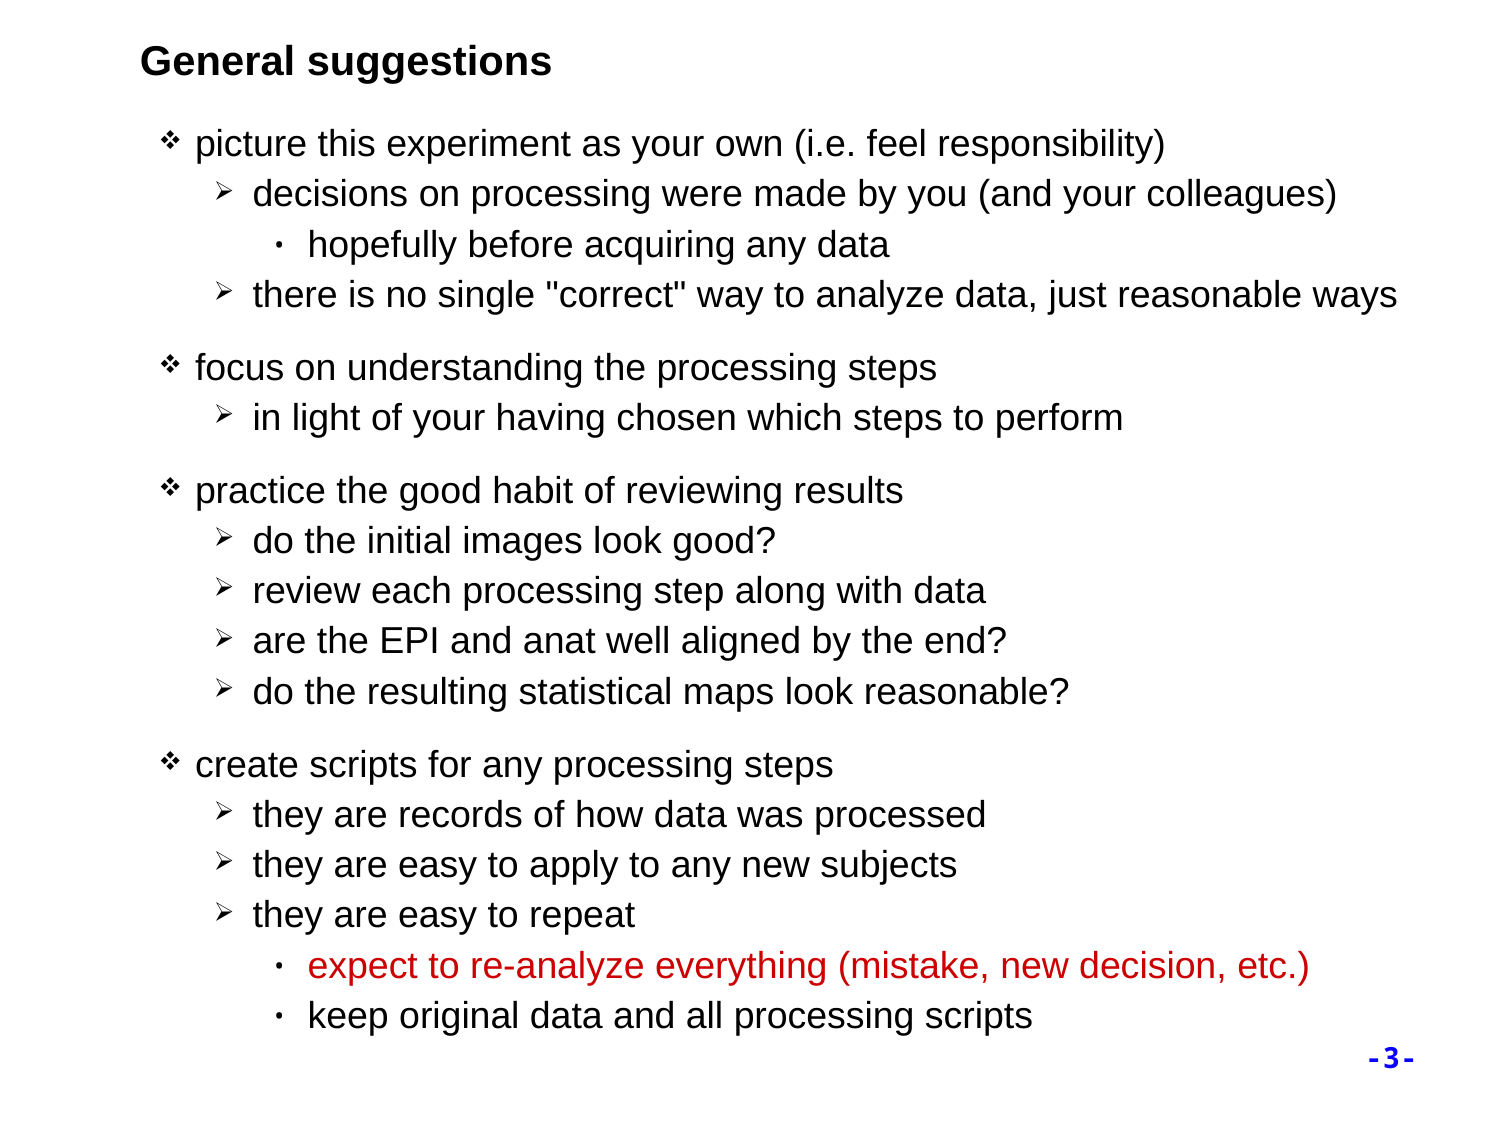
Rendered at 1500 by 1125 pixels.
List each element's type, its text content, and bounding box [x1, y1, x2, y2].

list General suggestions picture this experiment as your own (i.e. feel responsibility) decisions on processing were made by you (and your colleagues) hopefully before acquiring any data there is no single "correct" way to analyze data, just reasonable ways focus on understanding the processing steps in light of your having chosen which steps to perform practice the good habit of reviewing results do the initial images look good? review each processing step along with data are the EPI and anat well aligned by the end? do the resulting statistical maps look reasonable? create scripts for any processing steps they are records of how data was processed they are easy to apply to any new subjects they are easy to repeat expect to re-analyze everything (mistake, new decision, etc.) keep original data and all processing scripts [86, 29, 1470, 1073]
